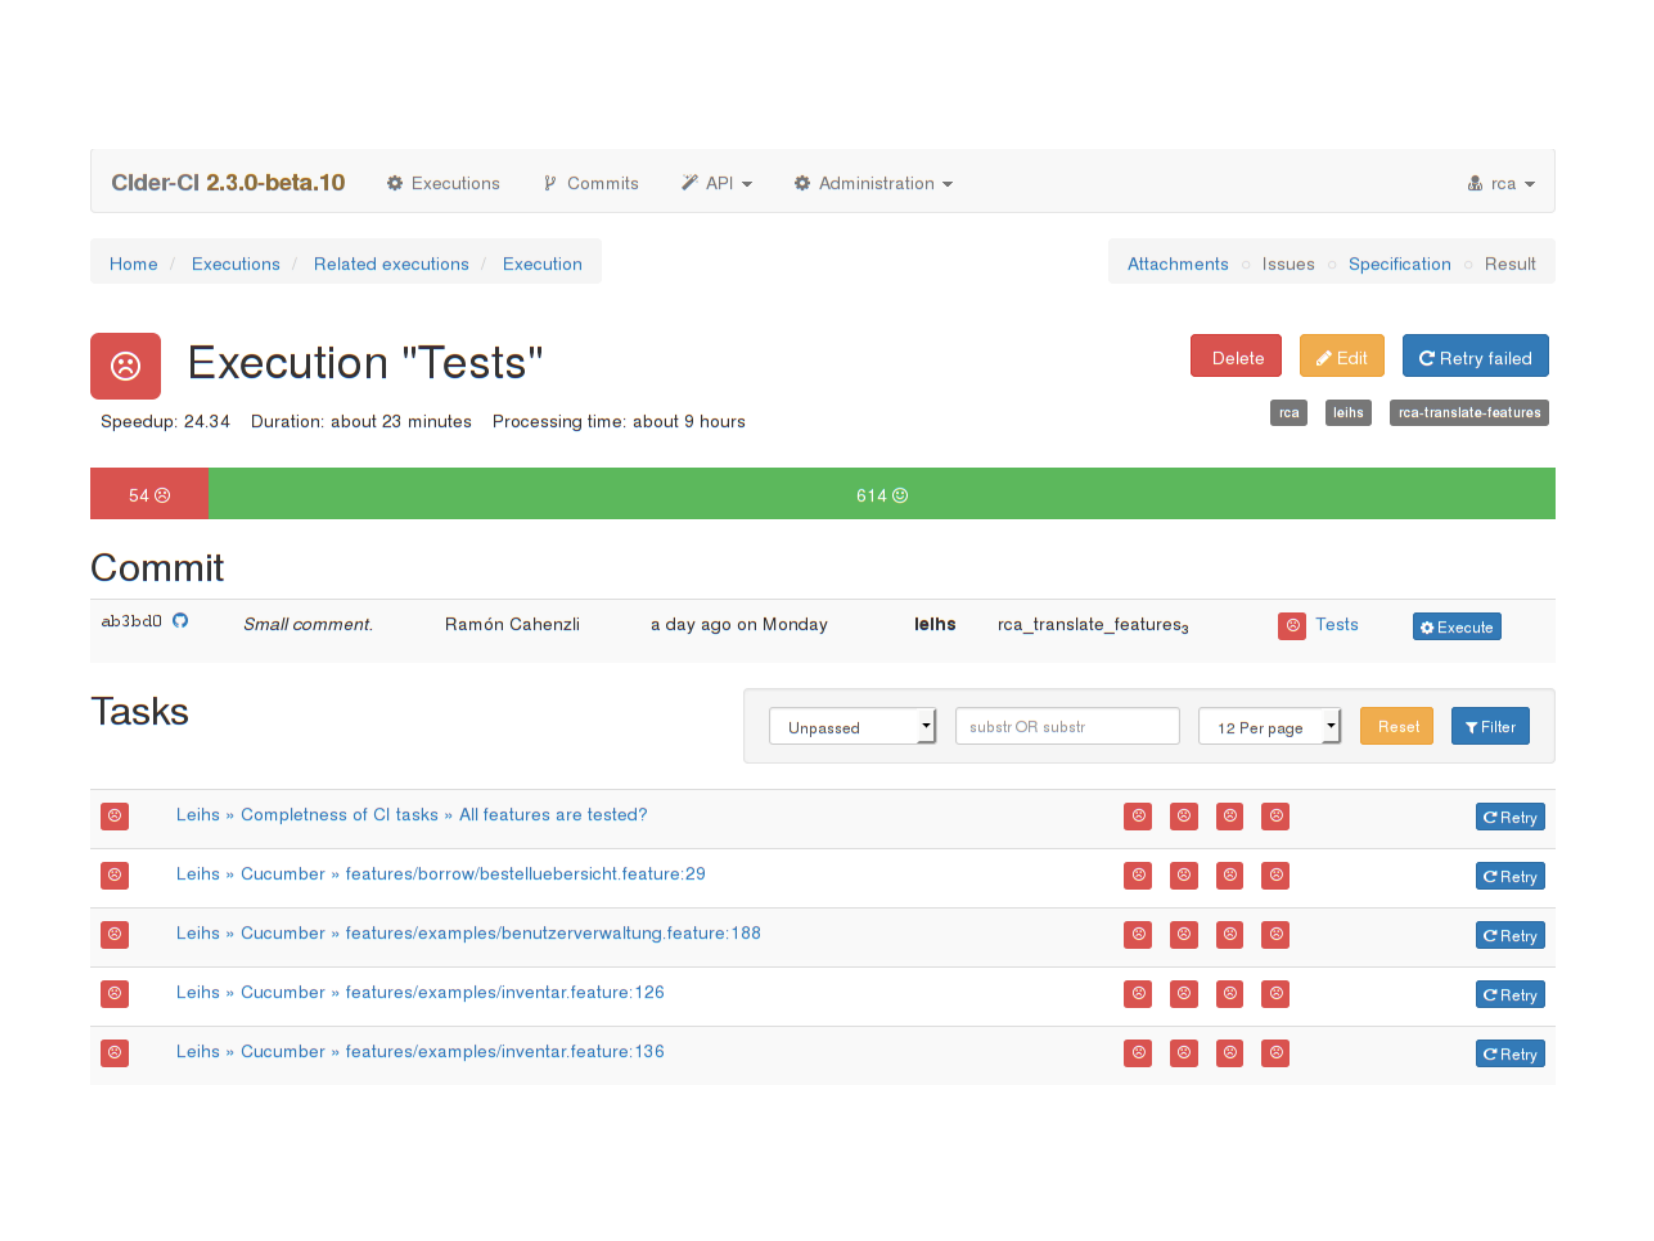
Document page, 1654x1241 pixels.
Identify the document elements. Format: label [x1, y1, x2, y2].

picture [75, 149, 1584, 1085]
